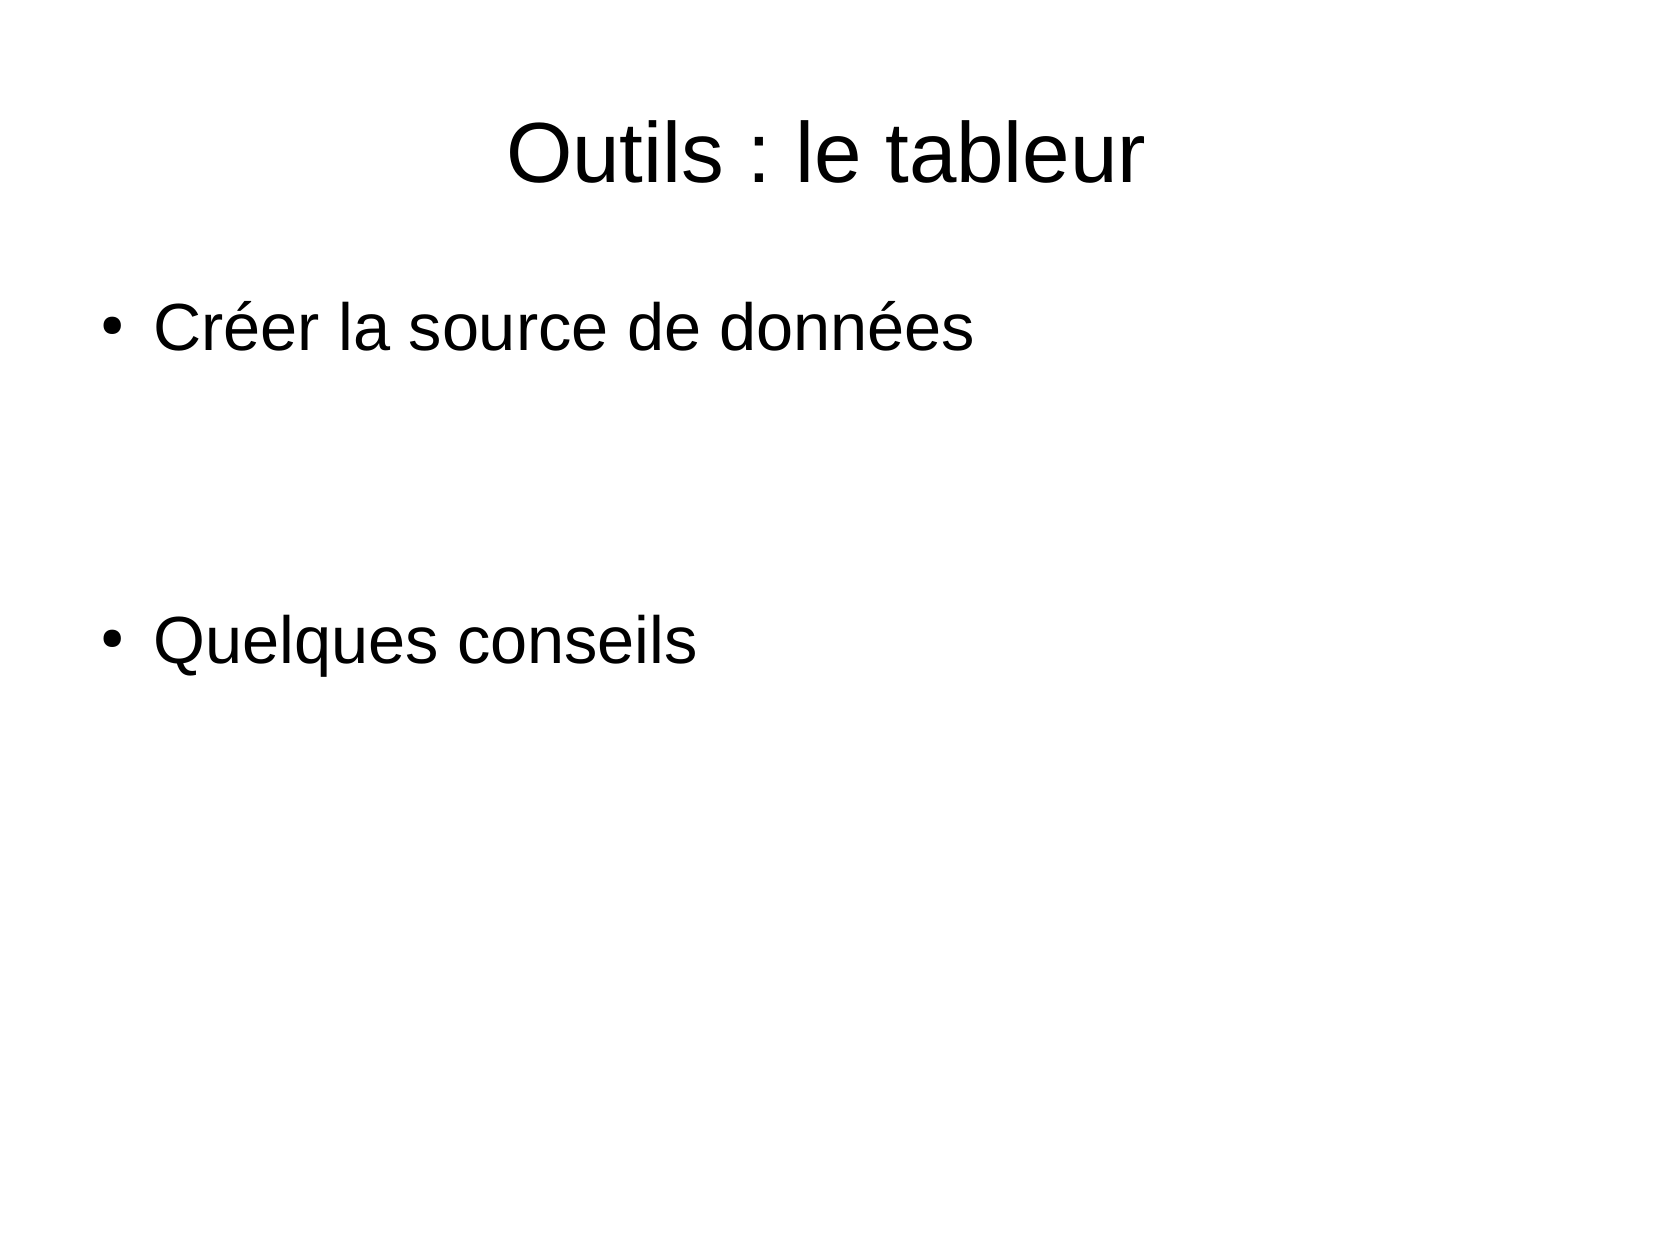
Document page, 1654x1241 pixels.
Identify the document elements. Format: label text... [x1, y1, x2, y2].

list Créer la source de données Quelques conseils [82, 290, 1571, 1010]
title Outils : le tableur [82, 49, 1571, 257]
